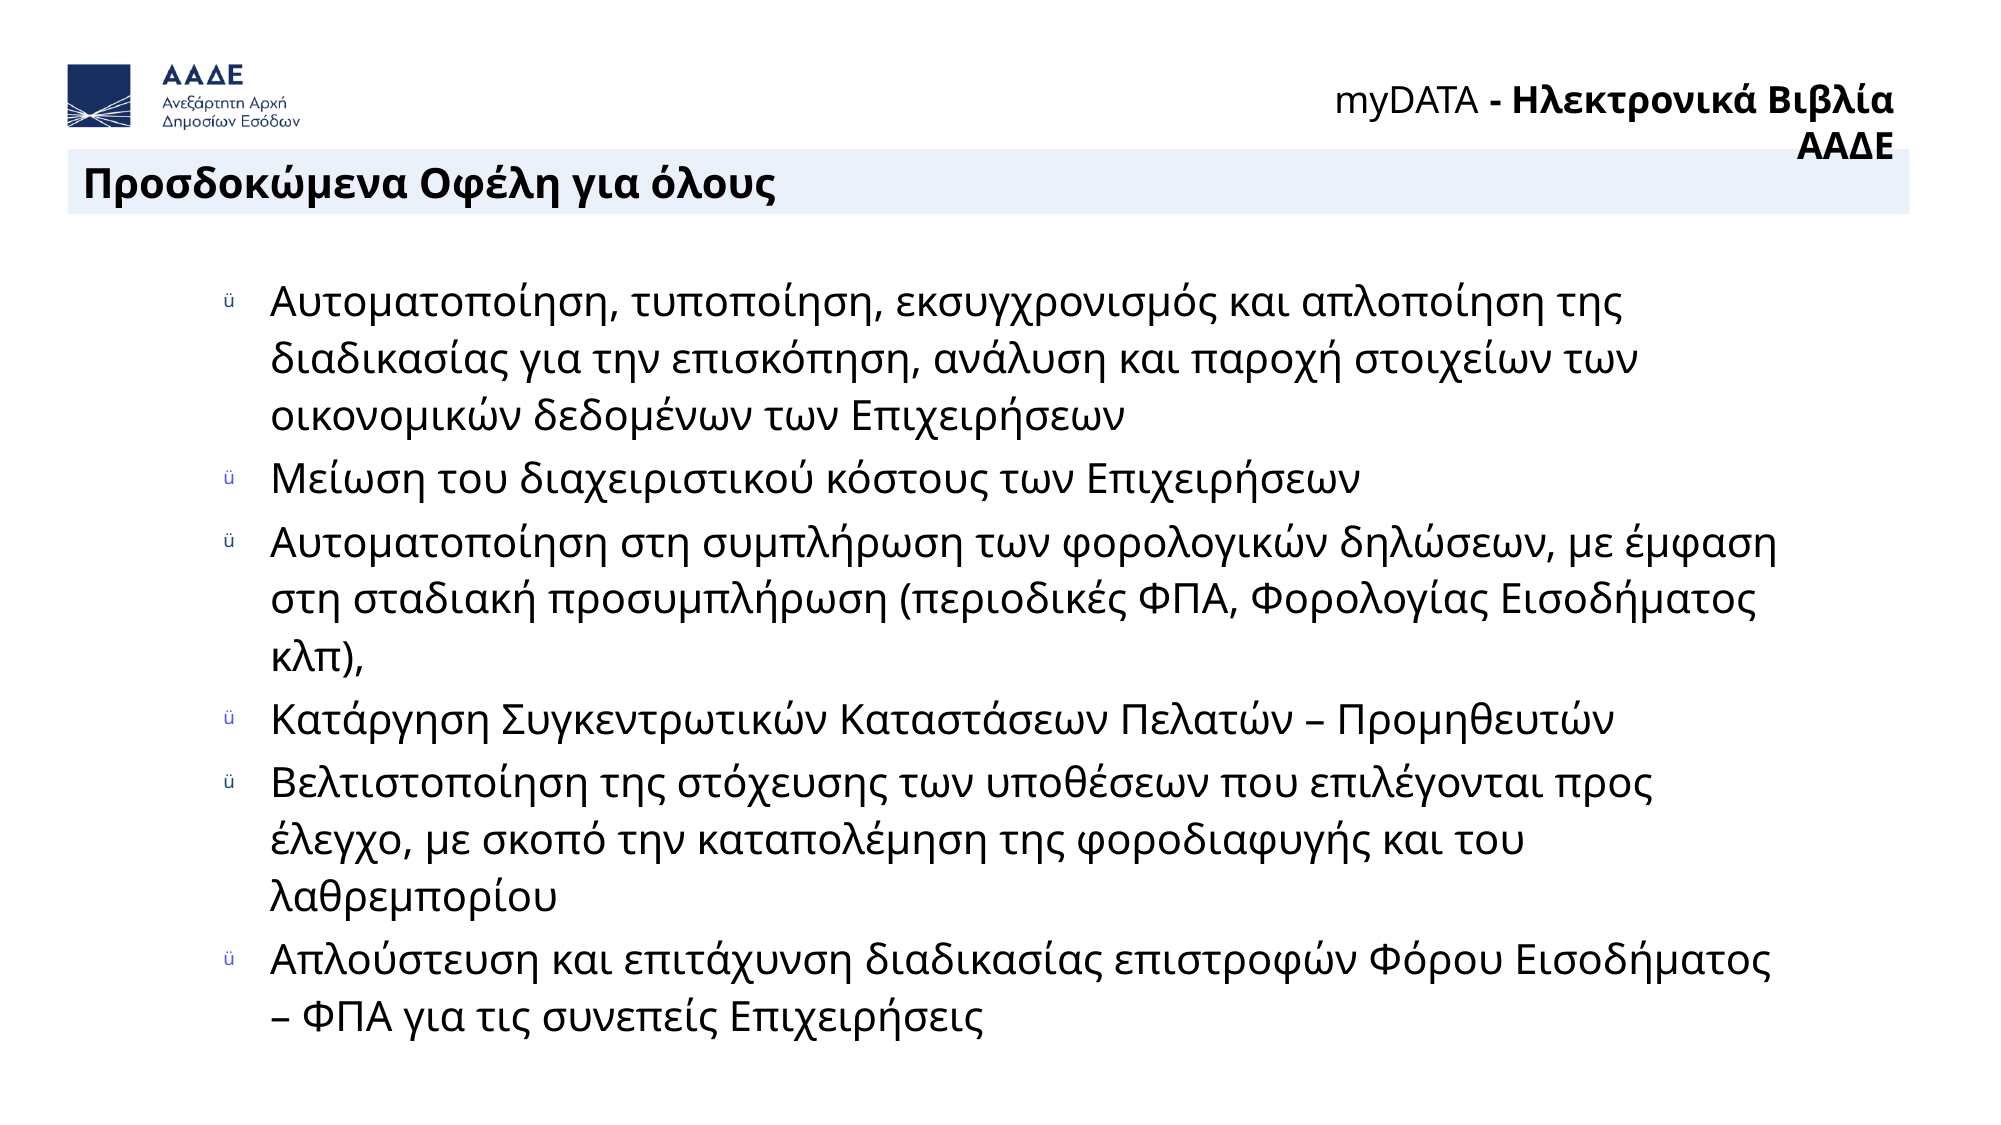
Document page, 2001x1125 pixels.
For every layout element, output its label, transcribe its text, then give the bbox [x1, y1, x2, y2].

text_box myDATA - Ηλεκτρονικά Βιβλία ΑΑΔΕ [1271, 64, 1910, 175]
text_box Προσδοκώμενα Οφέλη για όλους [67, 149, 1910, 214]
text_box Αυτοματοποίηση, τυποποίηση, εκσυγχρονισμός και απλοποίηση της διαδικασίας για την επισκόπηση, ανάλυση και παροχή στοιχείων των οικονομικών δεδομένων των Επιχειρήσεων Μείωση του διαχειριστικού κόστους των Επιχειρήσεων Αυτοματοποίηση στη συμπλήρωση των φορολογικών δηλώσεων, με έμφαση στη σταδιακή προσυμπλήρωση (περιοδικές ΦΠΑ, Φορολογίας Εισοδήματος κλπ), Κατάργηση Συγκεντρωτικών Καταστάσεων Πελατών – Προμηθευτών Βελτιστοποίηση της στόχευσης των υποθέσεων που επιλέγονται προς έλεγχο, με σκοπό την καταπολέμηση της φοροδιαφυγής και του λαθρεμπορίου Απλούστευση και επιτάχυνση διαδικασίας επιστροφών Φόρου Εισοδήματος – ΦΠΑ για τις συνεπείς Επιχειρήσεις [208, 260, 1816, 1048]
picture [67, 64, 304, 130]
